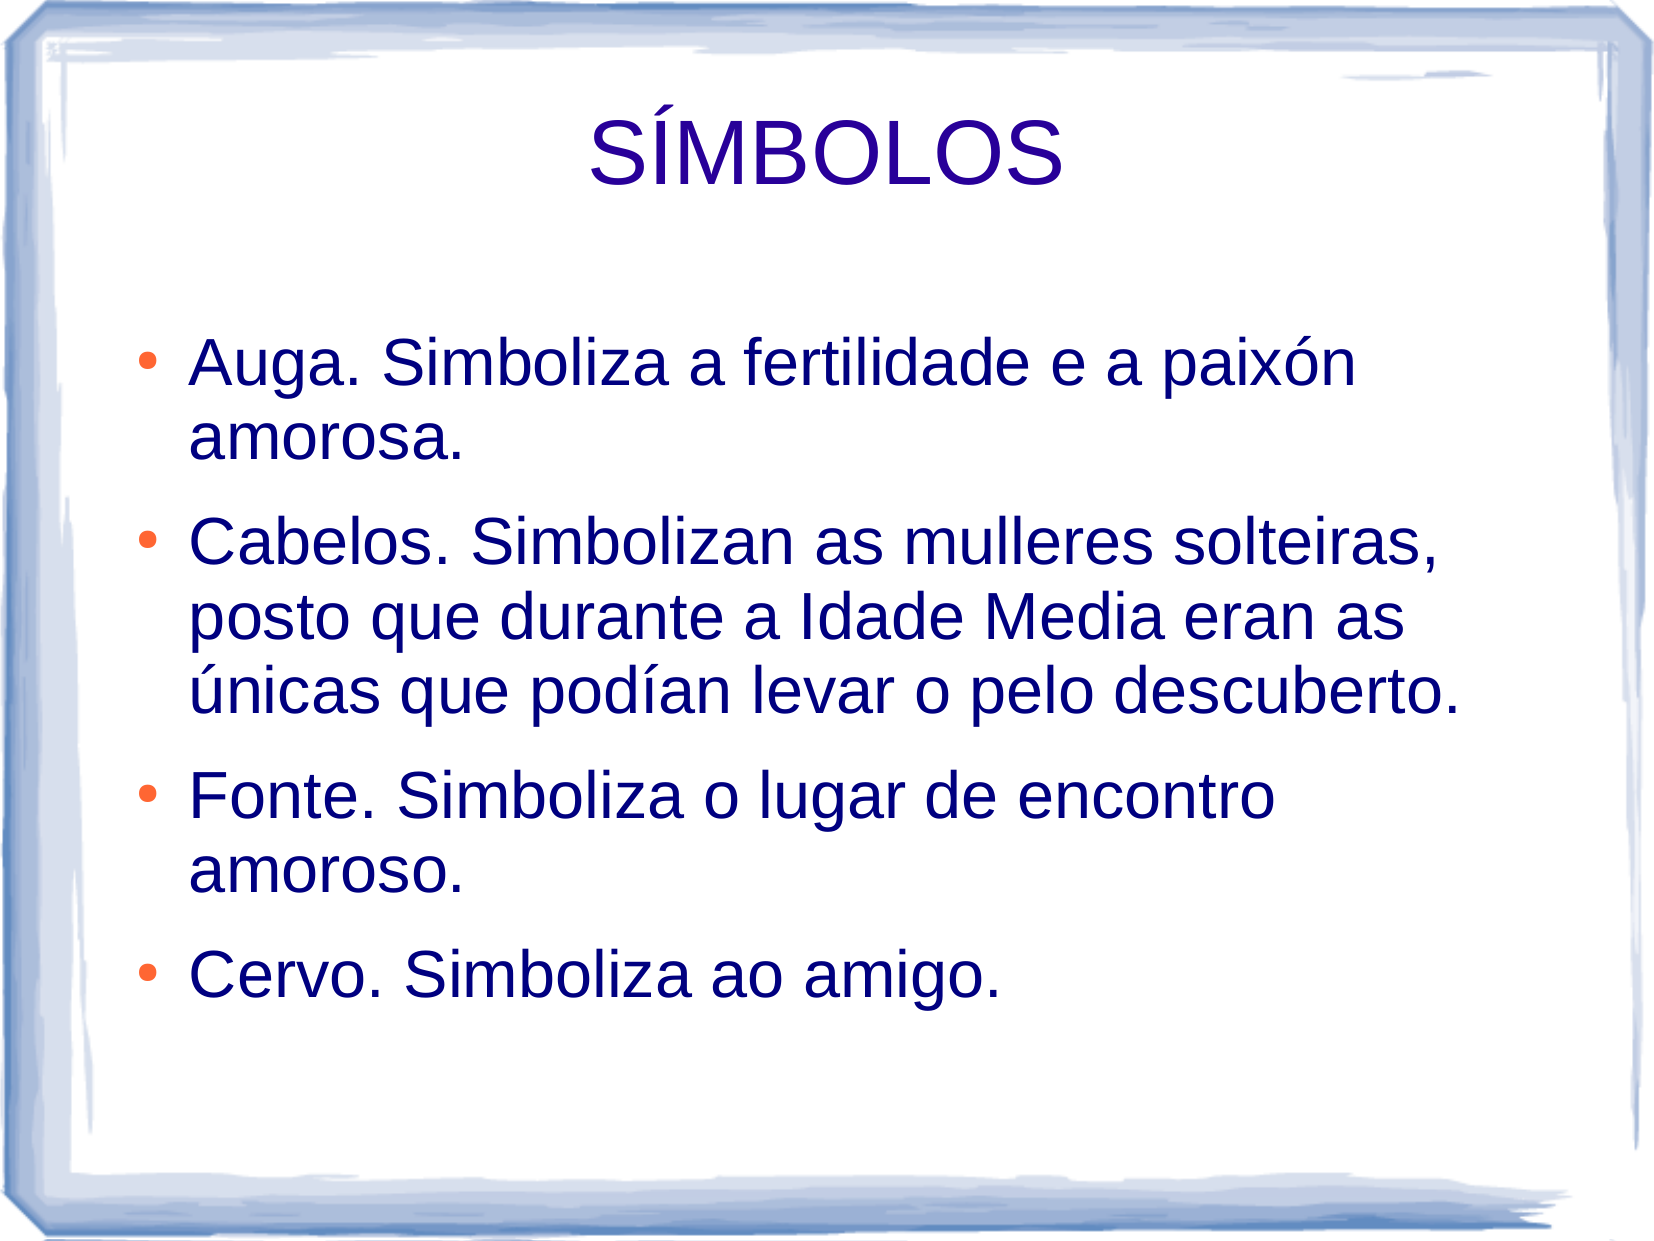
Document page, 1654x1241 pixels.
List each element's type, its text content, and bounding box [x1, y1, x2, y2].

title SÍMBOLOS [82, 49, 1571, 257]
list Auga. Simboliza a fertilidade e a paixón amorosa. Cabelos. Simbolizan as mulleres solteiras, posto que durante a Idade Media eran as únicas que podían levar o pelo descuberto. Fonte. Simboliza o lugar de encontro amoroso. Cervo. Simboliza ao amigo. [118, 324, 1571, 1045]
picture [0, 0, 1654, 1241]
